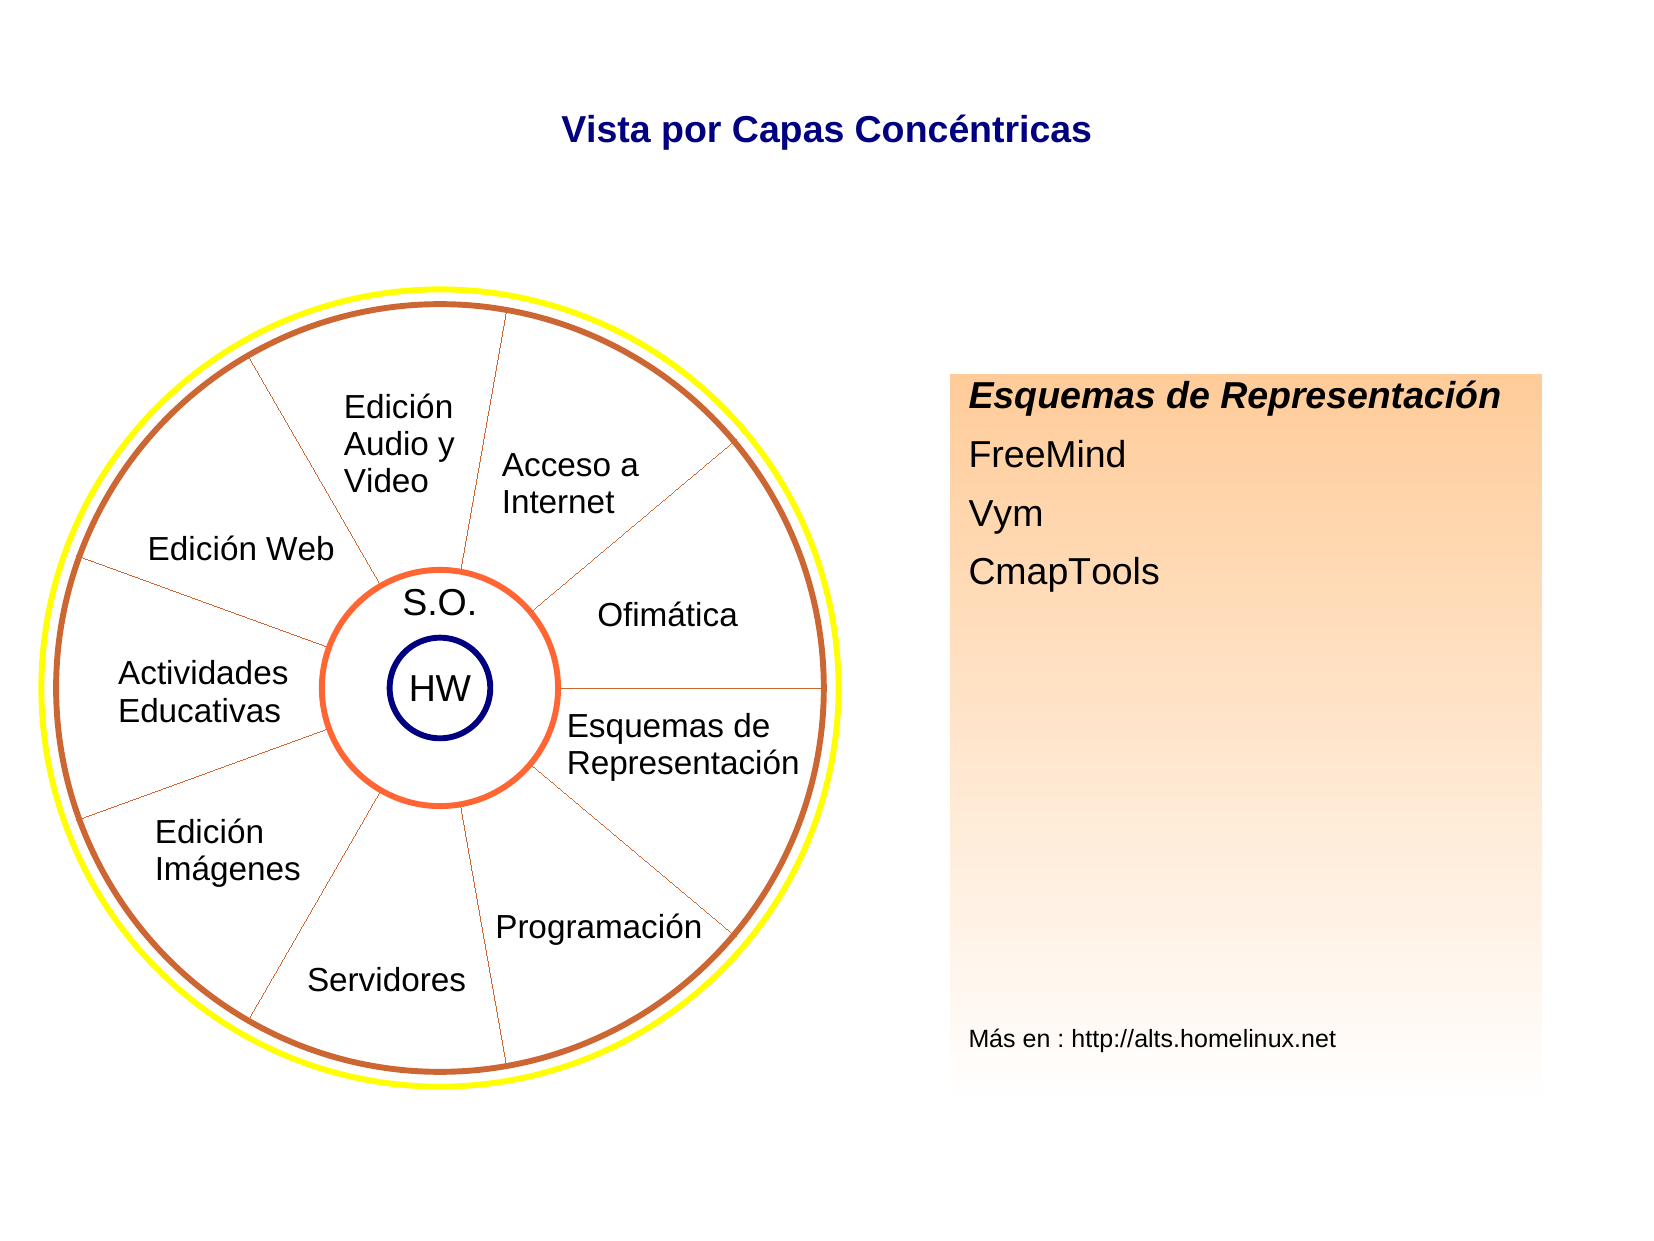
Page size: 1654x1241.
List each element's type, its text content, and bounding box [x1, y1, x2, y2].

text_box Acceso a Internet [487, 439, 655, 529]
text_box S.O. [321, 569, 559, 807]
text_box Edición Web [132, 522, 350, 575]
text_box Ofimática [582, 588, 753, 641]
text_box Servidores [292, 953, 482, 1006]
text_box Edición Imágenes [140, 806, 316, 896]
text_box Vista por Capas Concéntricas [546, 101, 1108, 160]
text_box Programación [480, 901, 718, 954]
text_box Esquemas de Representación [552, 699, 816, 790]
text_box Actividades Educativas [103, 647, 304, 738]
text_box HW [389, 637, 491, 739]
list Esquemas de Representación FreeMind Vym CmapTools Más en : http://alts.homelinux.net [950, 374, 1542, 1096]
text_box Edición Audio y Video [329, 380, 470, 508]
